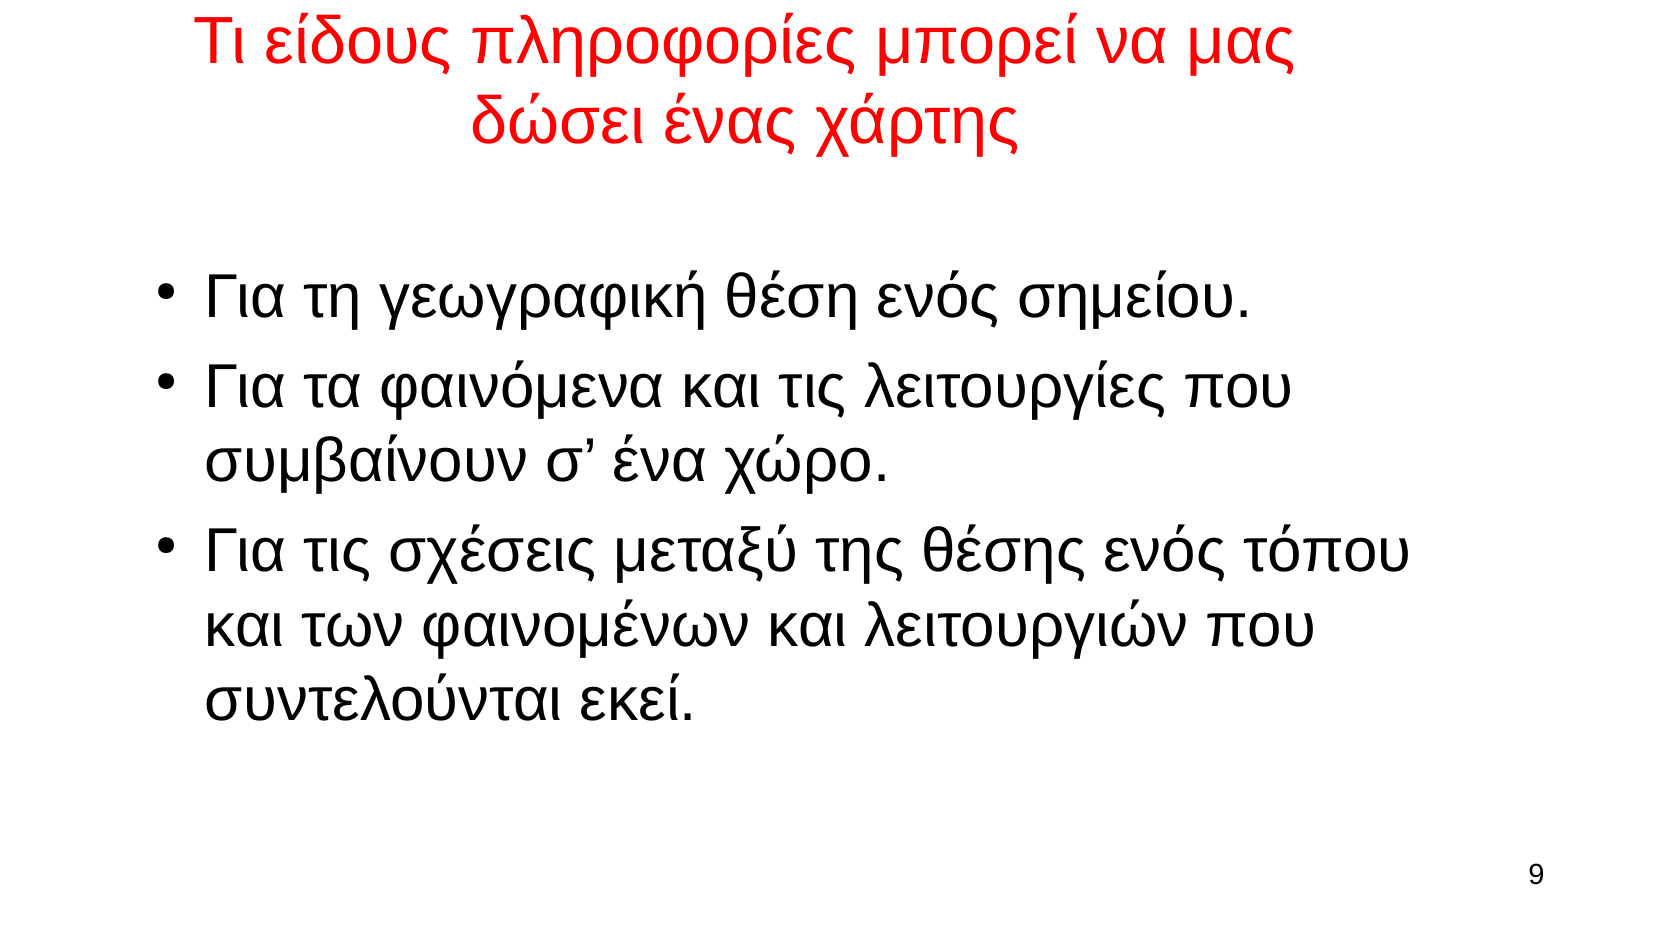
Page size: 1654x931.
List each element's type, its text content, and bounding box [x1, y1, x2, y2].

list Για τη γεωγραφική θέση ενός σημείου. Για τα φαινόμενα και τις λειτουργίες που συμβαίνουν σ’ ένα χώρο. Για τις σχέσεις μεταξύ της θέσης ενός τόπου και των φαινομένων και λειτουργιών που συντελούνται εκεί. [124, 248, 1516, 745]
text_box <αριθμός> [1214, 847, 1560, 910]
title Τι είδους πληροφορίες μπορεί να μας δώσει ένας χάρτης [123, 20, 1367, 165]
